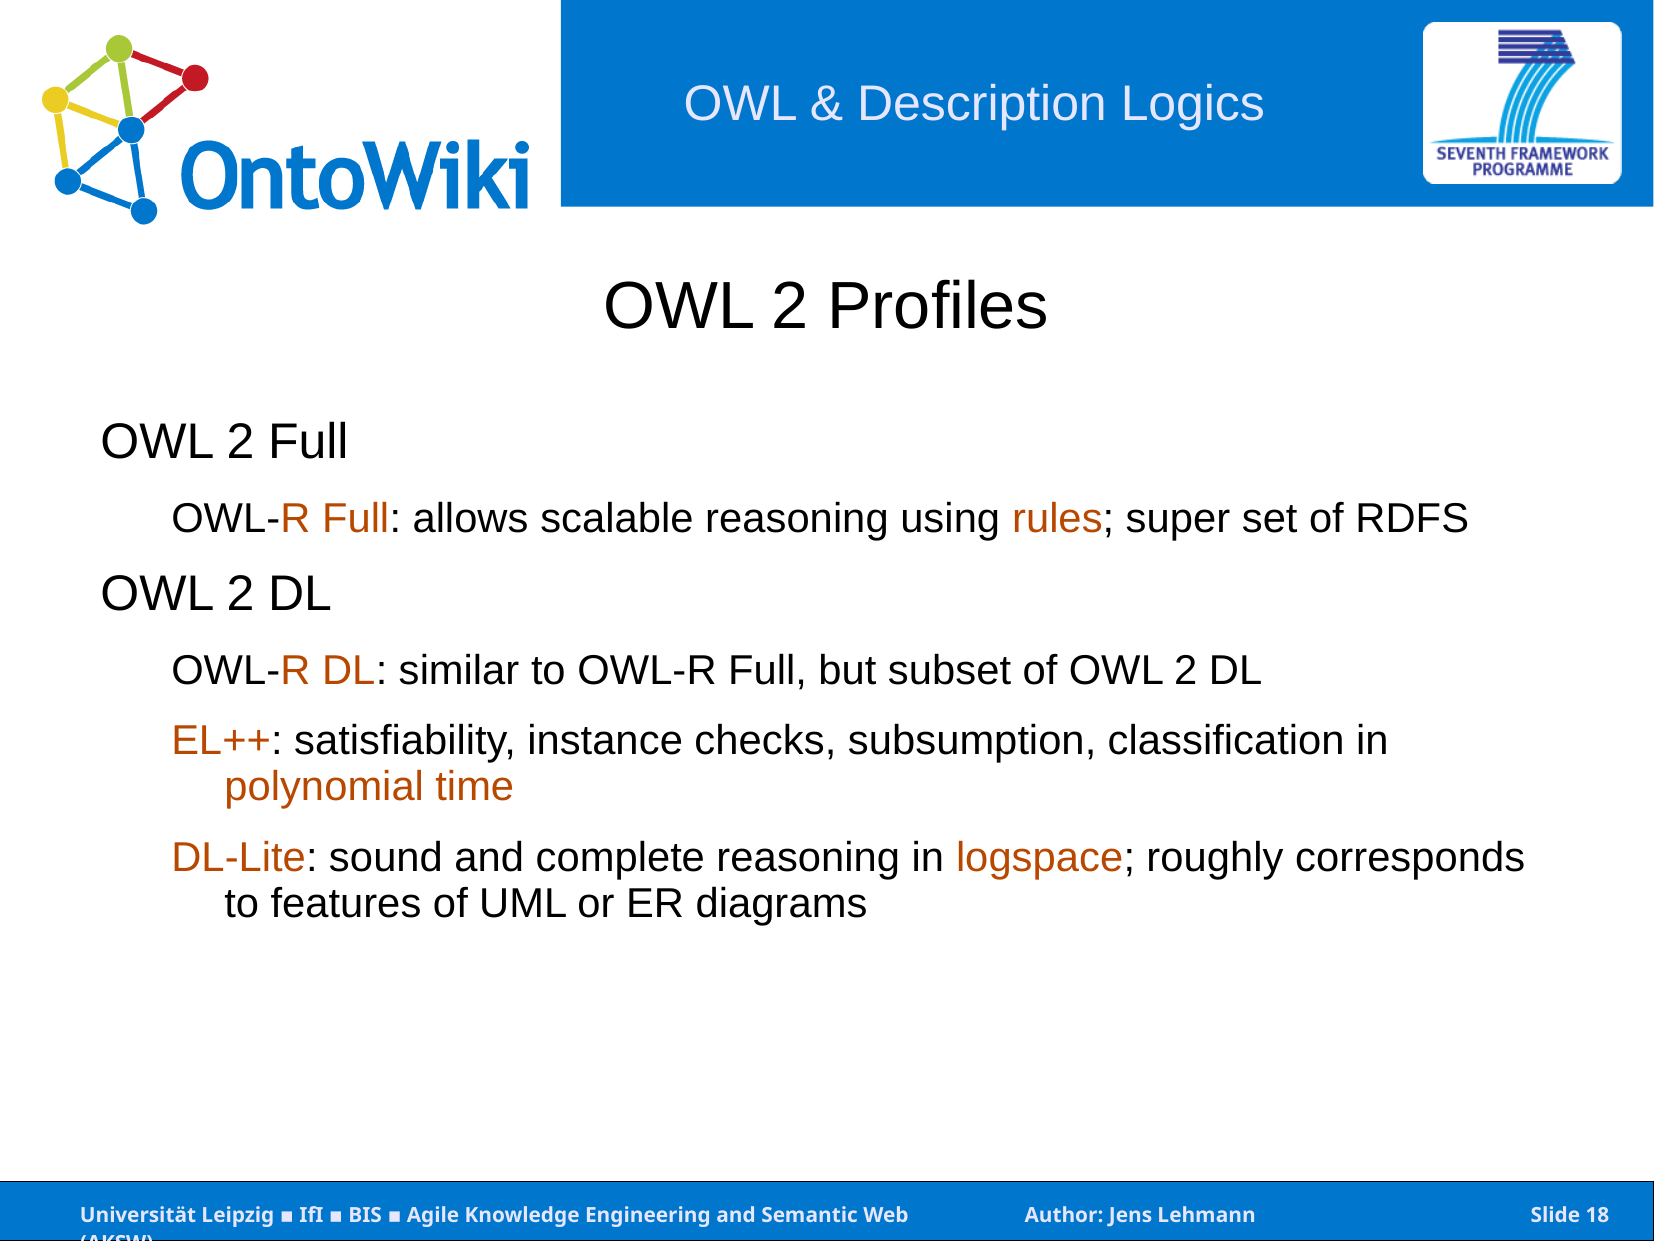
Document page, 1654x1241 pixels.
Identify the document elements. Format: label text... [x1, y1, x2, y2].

list OWL 2 Full OWL-R Full: allows scalable reasoning using rules; super set of RDFS OWL 2 DL OWL-R DL: similar to OWL-R Full, but subset of OWL 2 DL EL++: satisfiability, instance checks, subsumption, classification in polynomial time DL-Lite: sound and complete reasoning in logspace; roughly corresponds to features of UML or ER diagrams [82, 413, 1571, 1136]
picture [1423, 22, 1622, 184]
title OWL 2 Profiles [82, 243, 1571, 368]
picture [41, 34, 532, 231]
